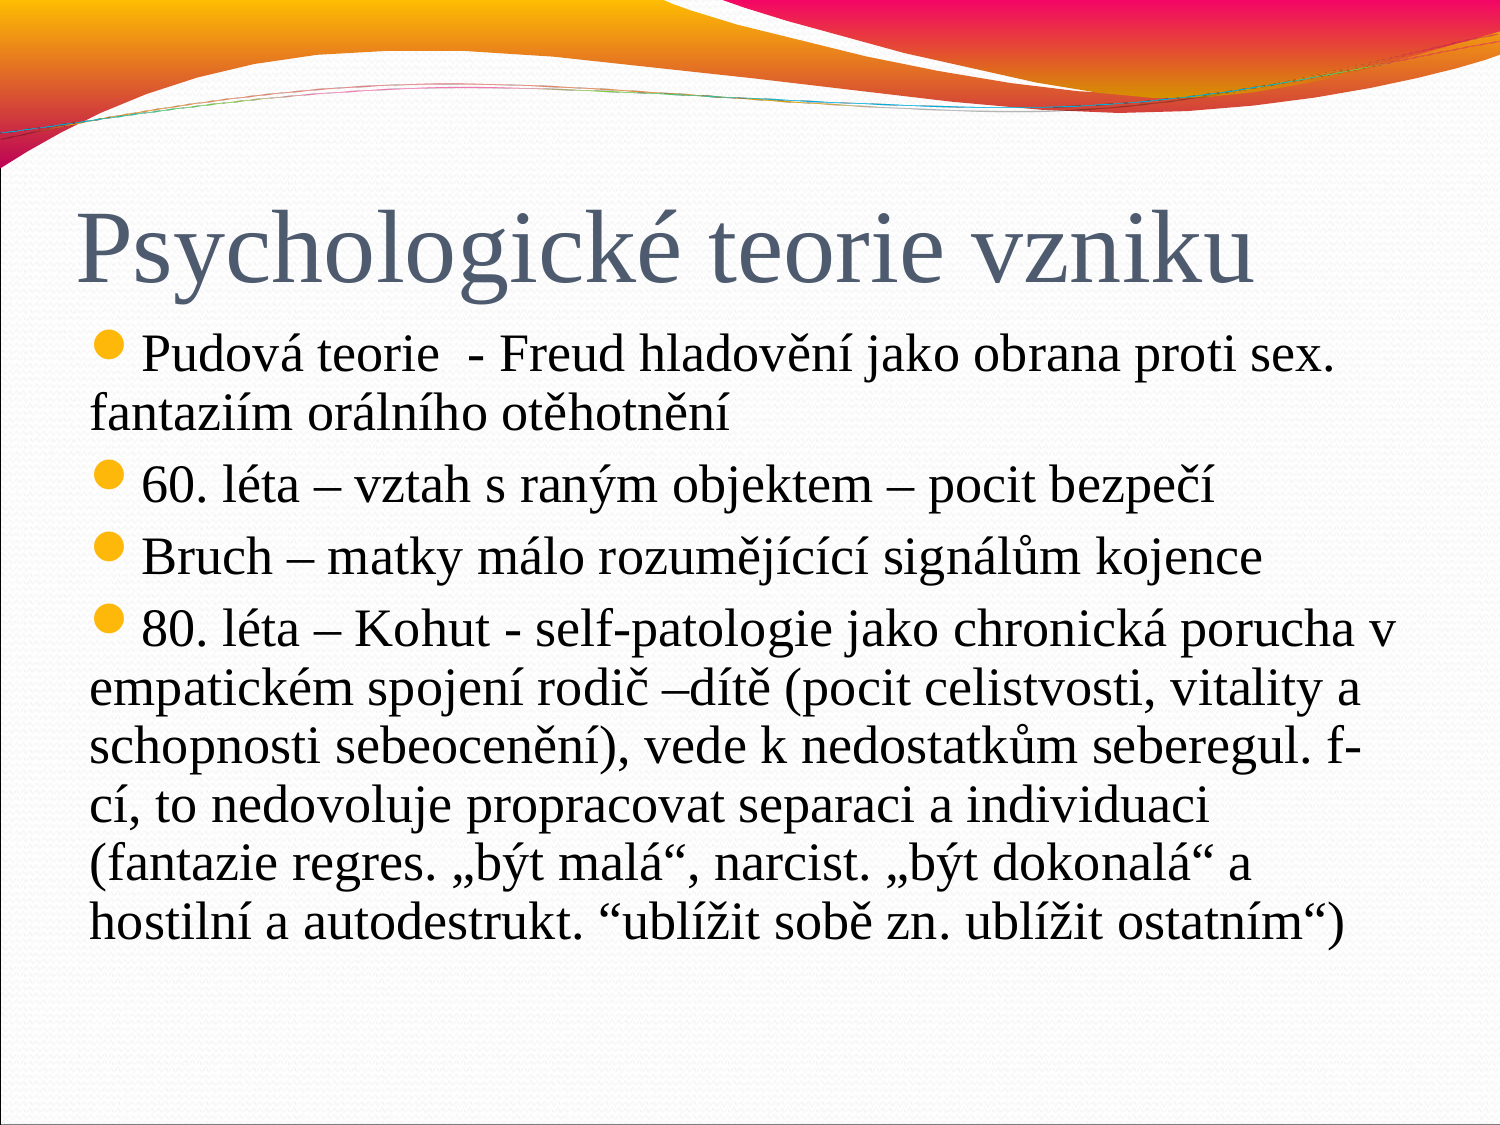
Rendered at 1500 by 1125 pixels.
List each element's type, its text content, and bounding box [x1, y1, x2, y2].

title Psychologické teorie vzniku [75, 115, 1426, 304]
list Pudová teorie - Freud hladovění jako obrana proti sex. fantaziím orálního otěhotnění 60. léta – vztah s raným objektem – pocit bezpečí Bruch – matky málo rozumějícící signálům kojence 80. léta – Kohut - self-patologie jako chronická porucha v empatickém spojení rodič –dítě (pocit celistvosti, vitality a schopnosti sebeocenění), vede k nedostatkům seberegul. f-cí, to nedovoluje propracovat separaci a individuaci (fantazie regres. „být malá“, narcist. „být dokonalá“ a hostilní a autodestrukt. “ublížit sobě zn. ublížit ostatním“) [75, 317, 1426, 1038]
